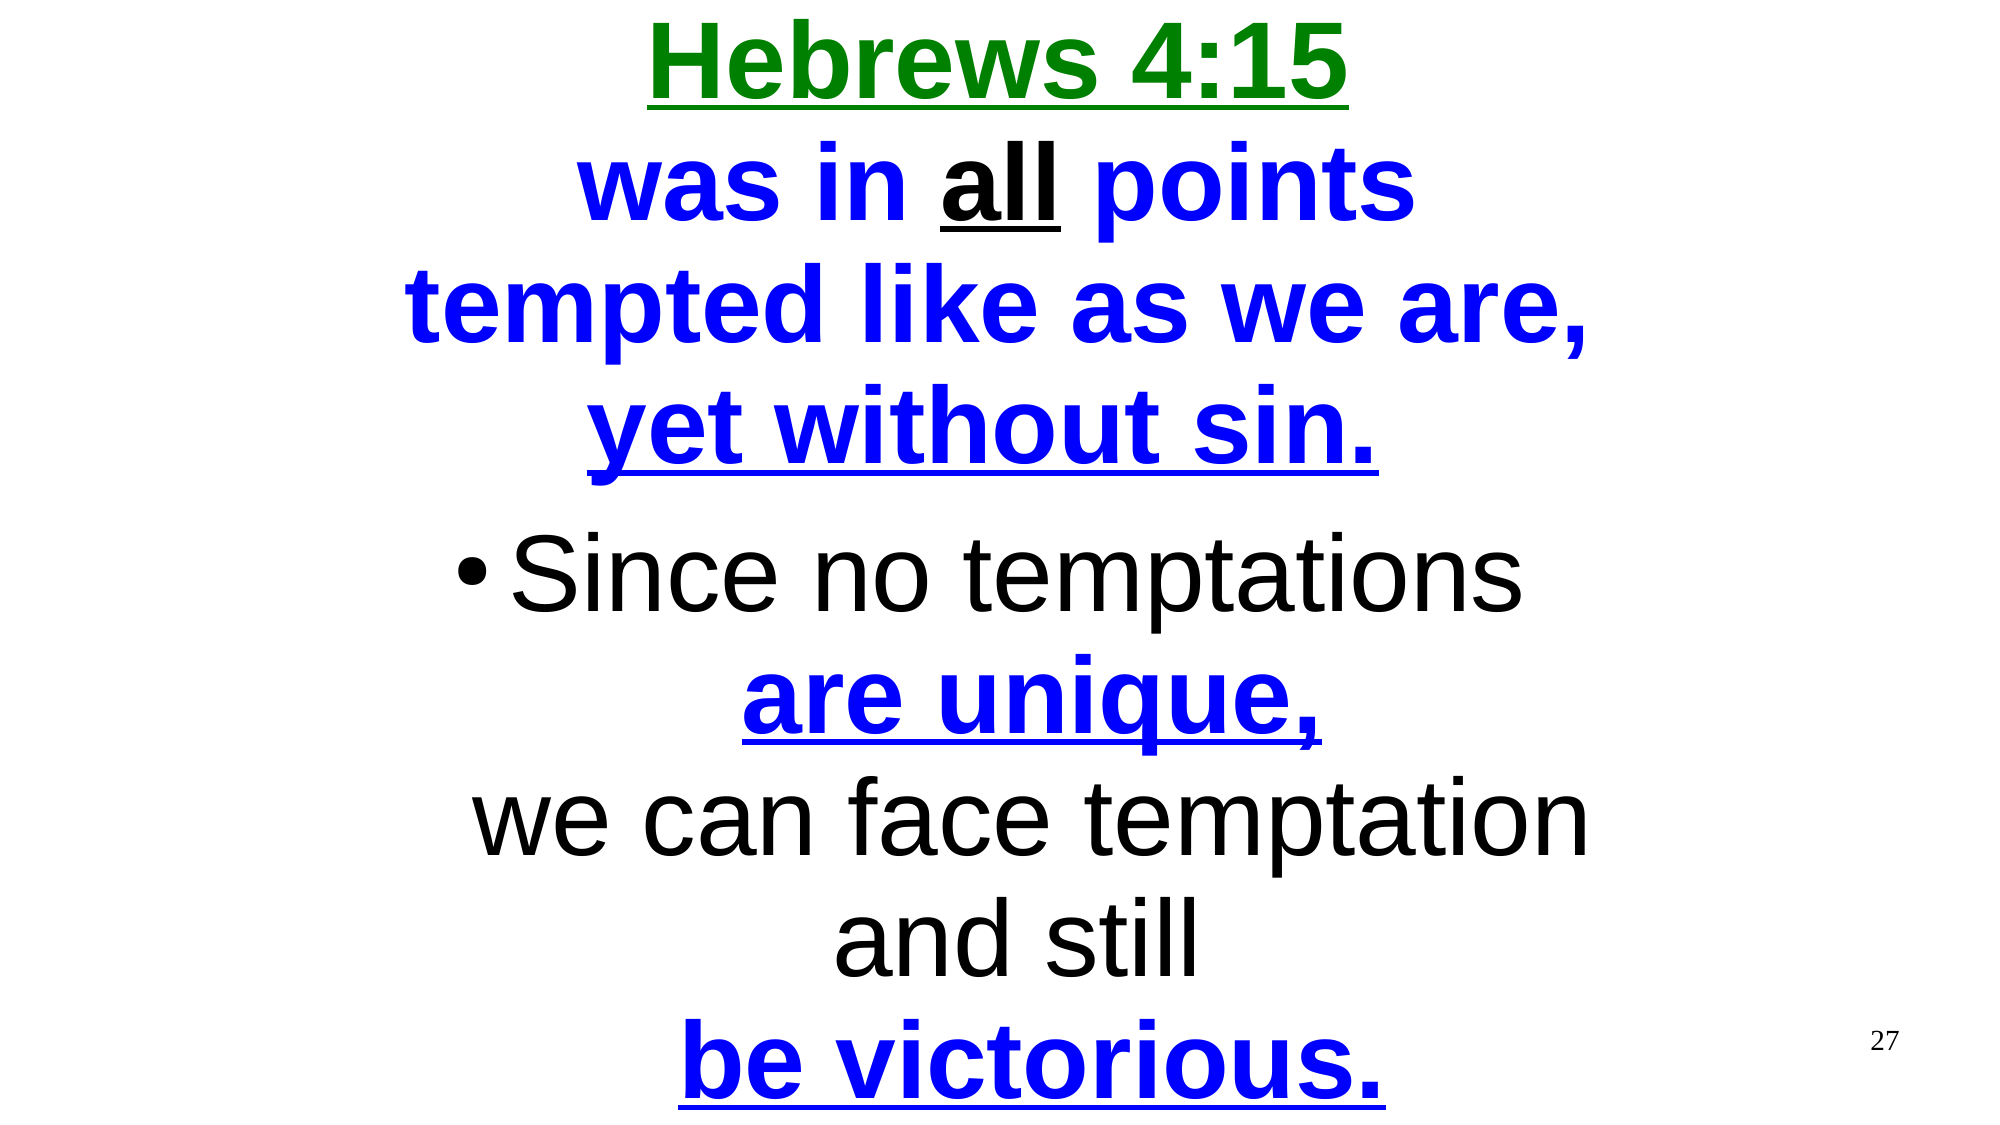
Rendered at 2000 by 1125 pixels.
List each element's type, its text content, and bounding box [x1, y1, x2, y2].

list Hebrews 4:15 was in all points tempted like as we are, yet without sin. Since no temptations are unique, we can face temptation and still be victorious. [0, 0, 1996, 1123]
